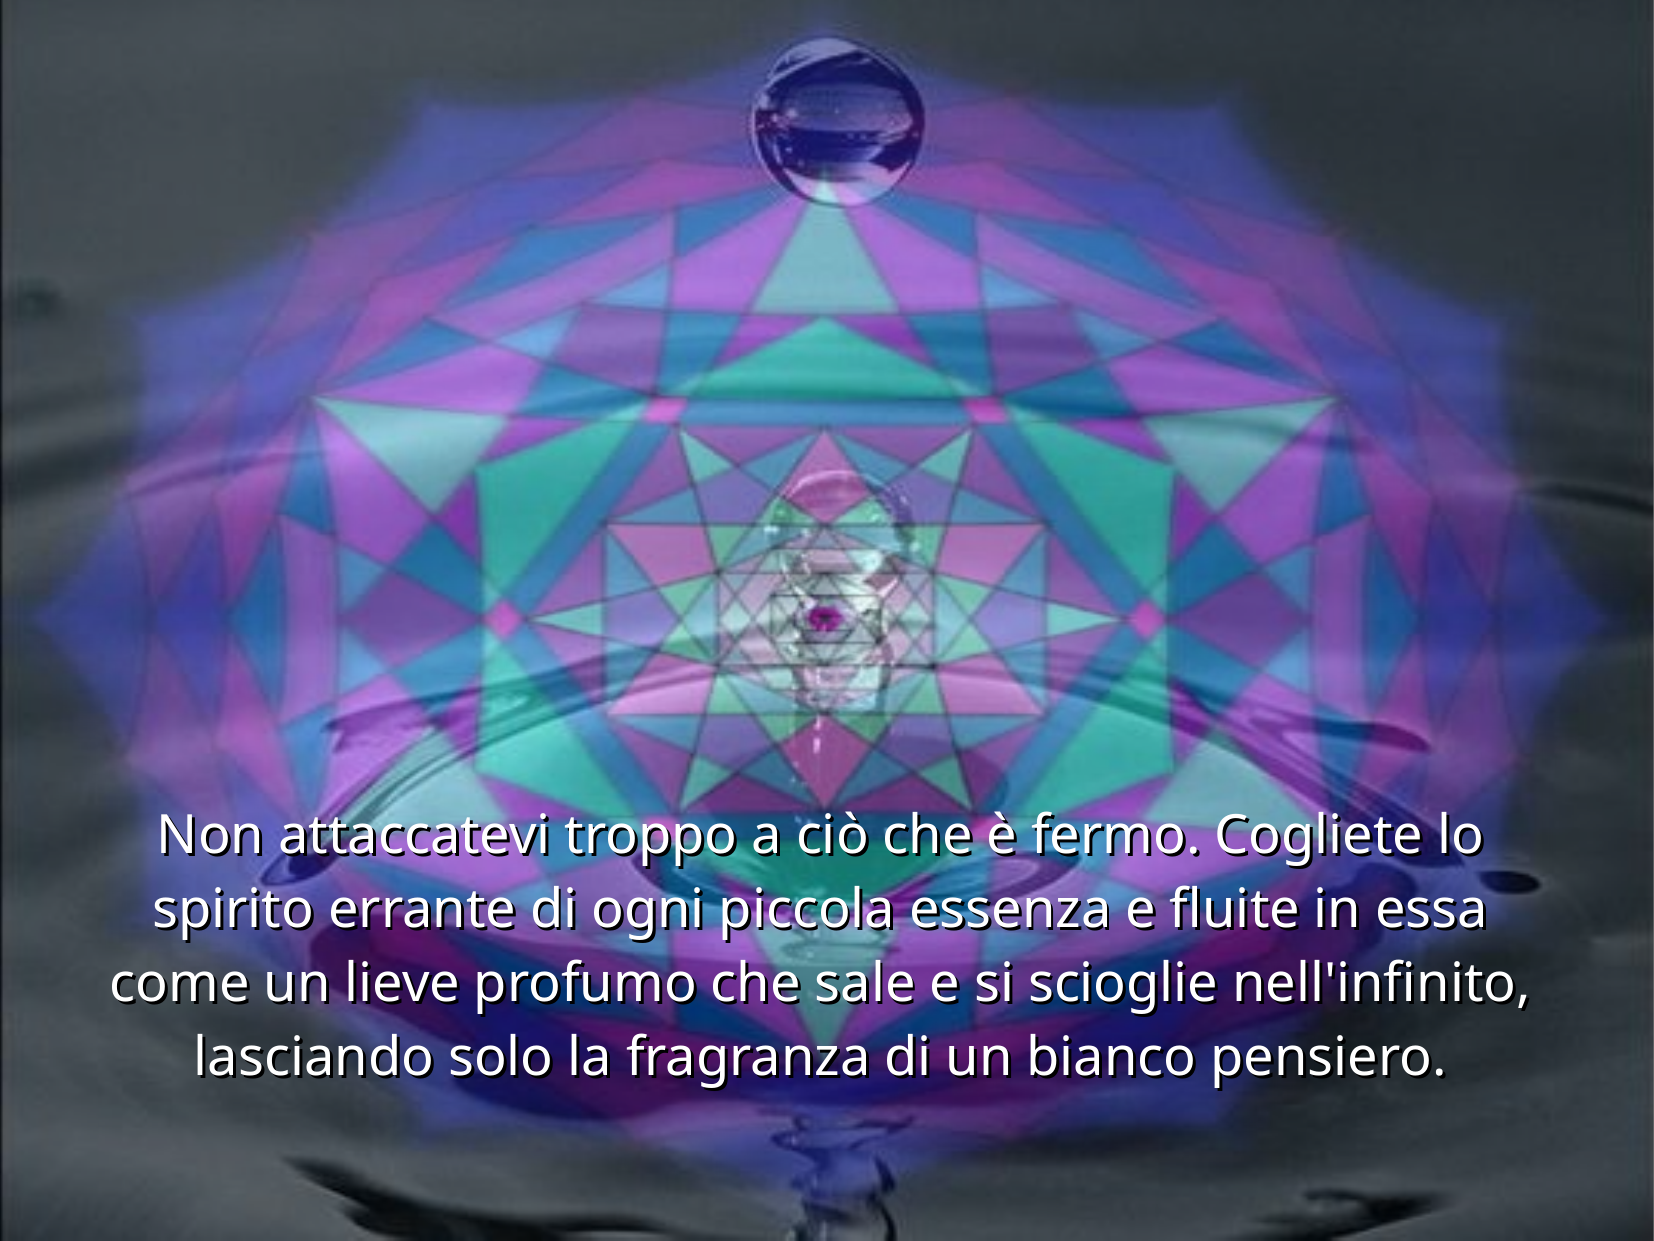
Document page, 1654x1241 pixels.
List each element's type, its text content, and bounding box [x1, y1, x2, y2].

picture [0, 0, 1654, 1241]
title Non attaccatevi troppo a ciò che è fermo. Cogliete lo spirito errante di ogni piccola essenza e fluite in essa come un lieve profumo che sale e si scioglie nell'infinito, lasciando solo la fragranza di un bianco pensiero. [76, 767, 1565, 1120]
